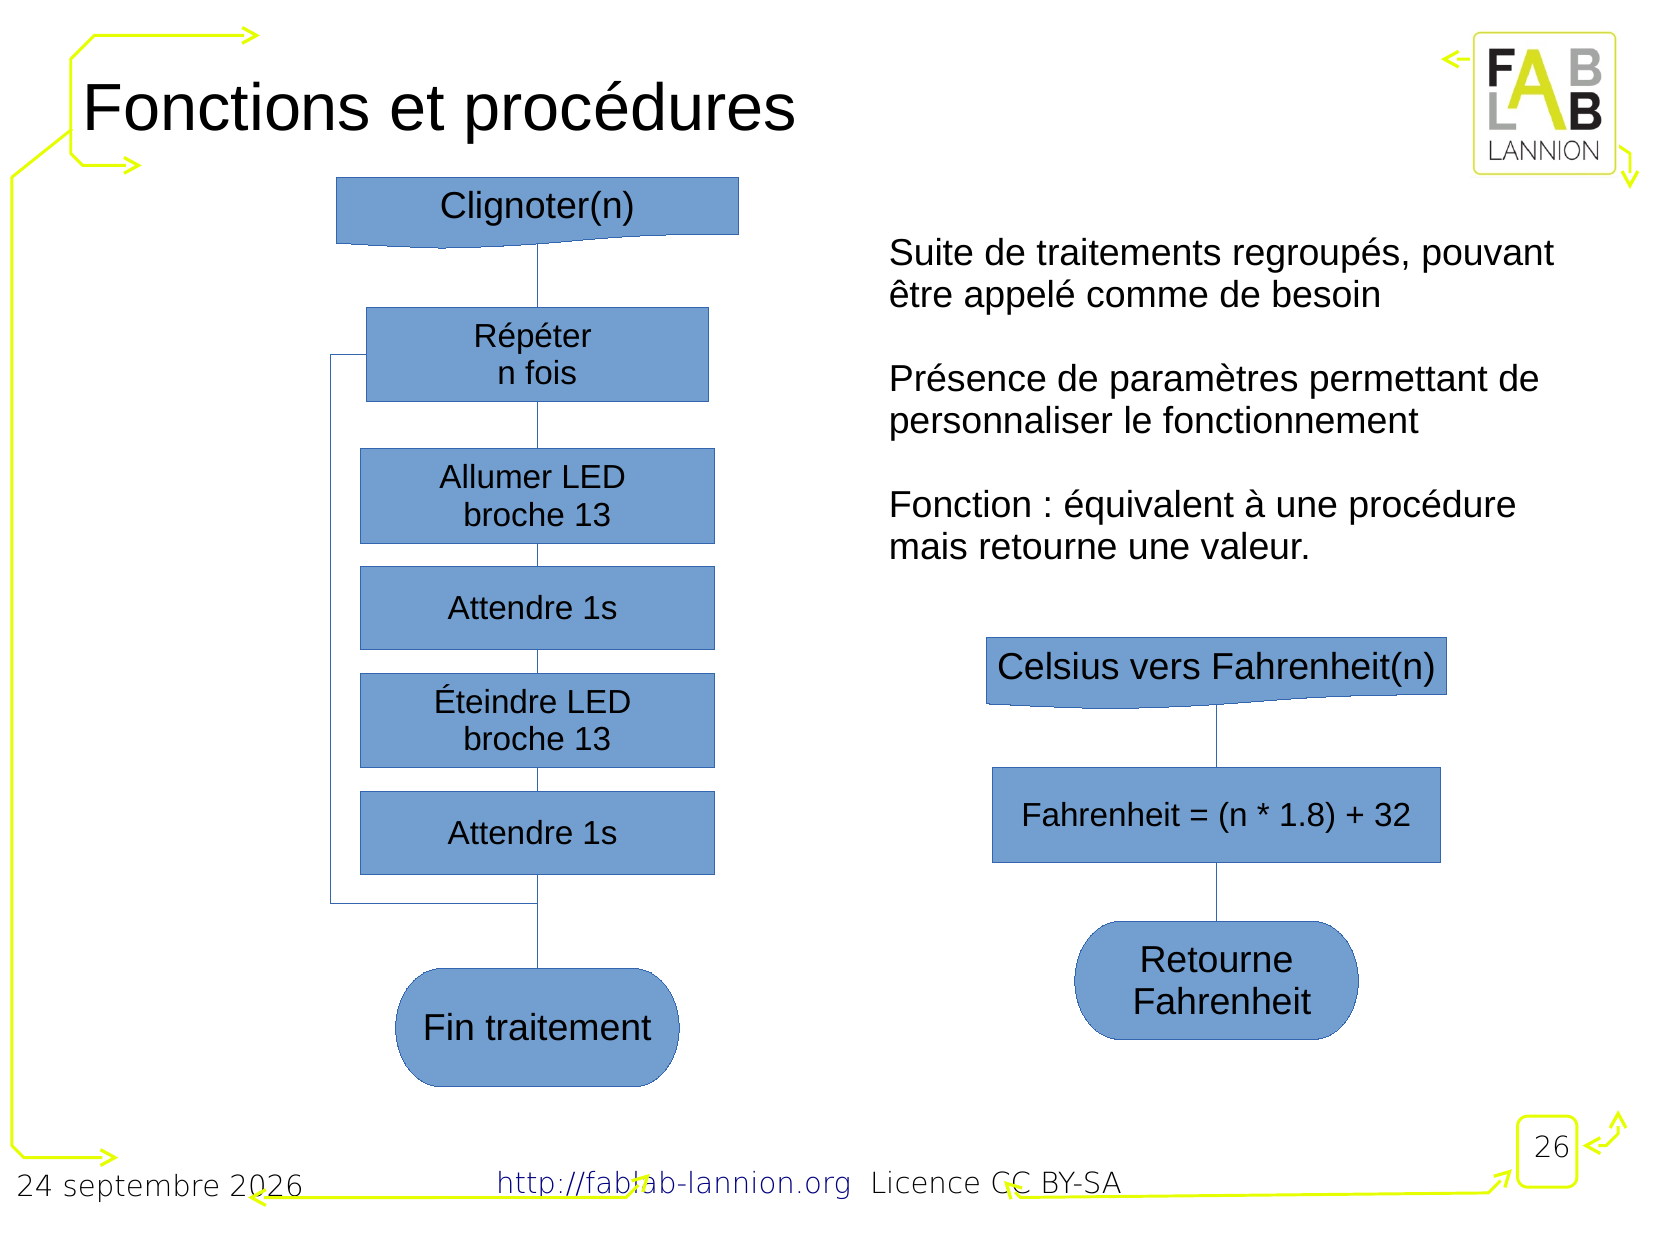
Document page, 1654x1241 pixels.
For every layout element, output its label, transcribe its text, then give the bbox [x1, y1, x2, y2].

text_box Suite de traitements regroupés, pouvant être appelé comme de besoin Présence de paramètres permettant de personnaliser le fonctionnement Fonction : équivalent à une procédure mais retourne une valeur. [874, 224, 1583, 576]
text_box Éteindre LED broche 13 [360, 673, 715, 768]
text_box Retourne Fahrenheit [1074, 921, 1359, 1040]
text_box Fin traitement [395, 968, 680, 1087]
text_box Attendre 1s [360, 791, 715, 875]
text_box Répéter n fois [366, 307, 709, 402]
text_box Attendre 1s [360, 566, 715, 650]
text_box Celsius vers Fahrenheit(n) [986, 637, 1447, 709]
text_box Clignoter(n) [336, 177, 739, 249]
text_box Allumer LED broche 13 [360, 448, 715, 544]
text_box [538, 259, 727, 330]
text_box Fahrenheit = (n * 1.8) + 32 [992, 767, 1441, 863]
picture [1470, 29, 1619, 178]
text_box [348, 259, 537, 330]
title Fonctions et procédures [82, 49, 1441, 166]
